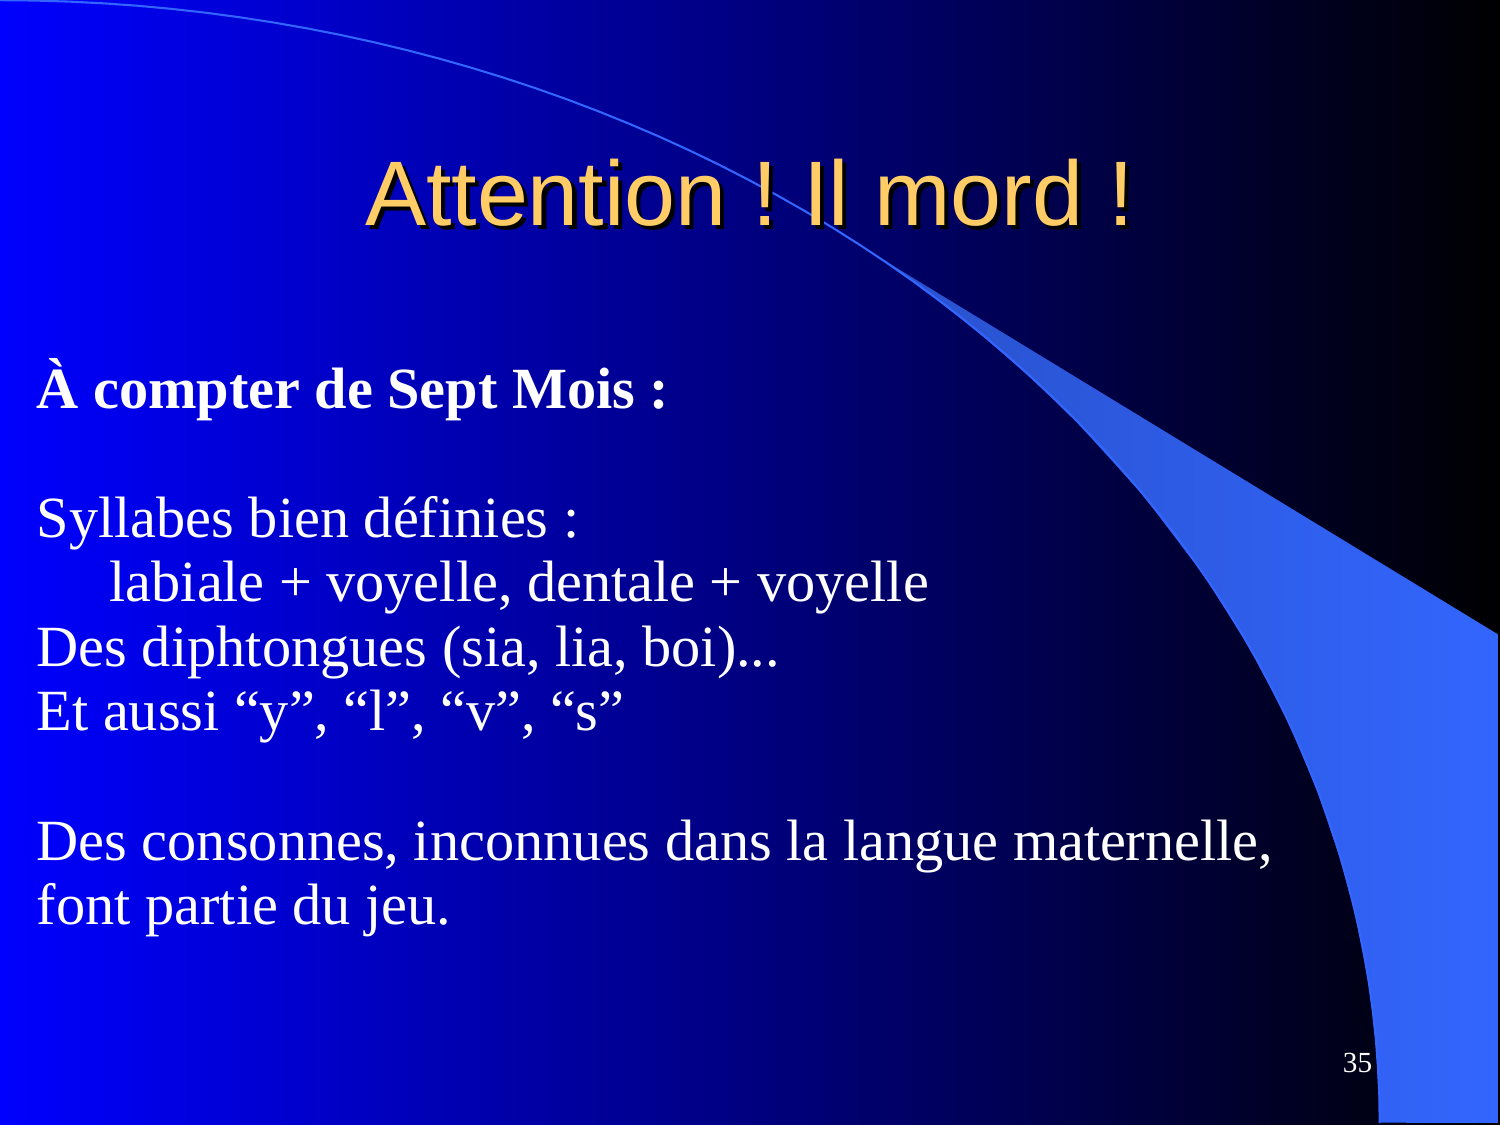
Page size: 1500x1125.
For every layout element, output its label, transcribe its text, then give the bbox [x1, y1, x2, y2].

title Attention ! Il mord ! [112, 99, 1388, 288]
text_box À compter de Sept Mois : Syllabes bien définies : labiale + voyelle, dentale + voyelle Des diphtongues (sia, lia, boi)... Et aussi “y”, “l”, “v”, “s” Des consonnes, inconnues dans la langue maternelle, font partie du jeu. [22, 348, 1304, 945]
